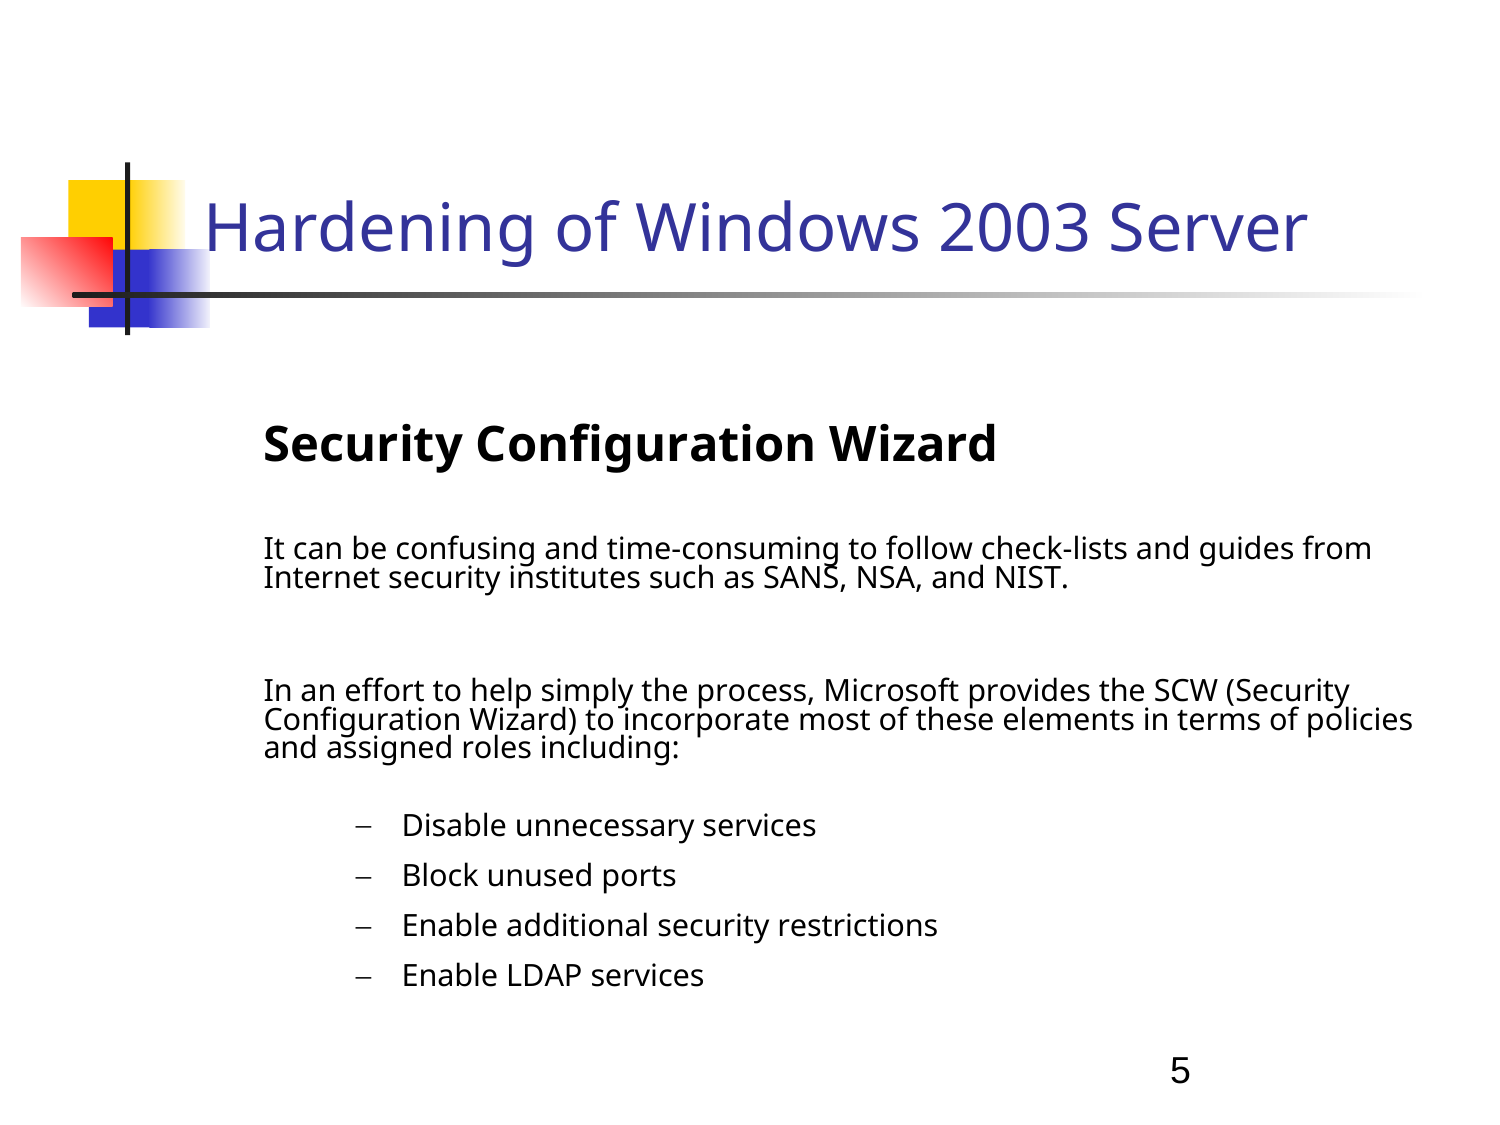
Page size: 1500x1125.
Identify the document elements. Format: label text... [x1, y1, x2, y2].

list Security Configuration Wizard It can be confusing and time-consuming to follow check-lists and guides from Internet security institutes such as SANS, NSA, and NIST. In an effort to help simply the process, Microsoft provides the SCW (Security Configuration Wizard) to incorporate most of these elements in terms of policies and assigned roles including: Disable unnecessary services Block unused ports Enable additional security restrictions Enable LDAP services [193, 331, 1469, 1007]
title Hardening of Windows 2003 Server [188, 35, 1468, 276]
